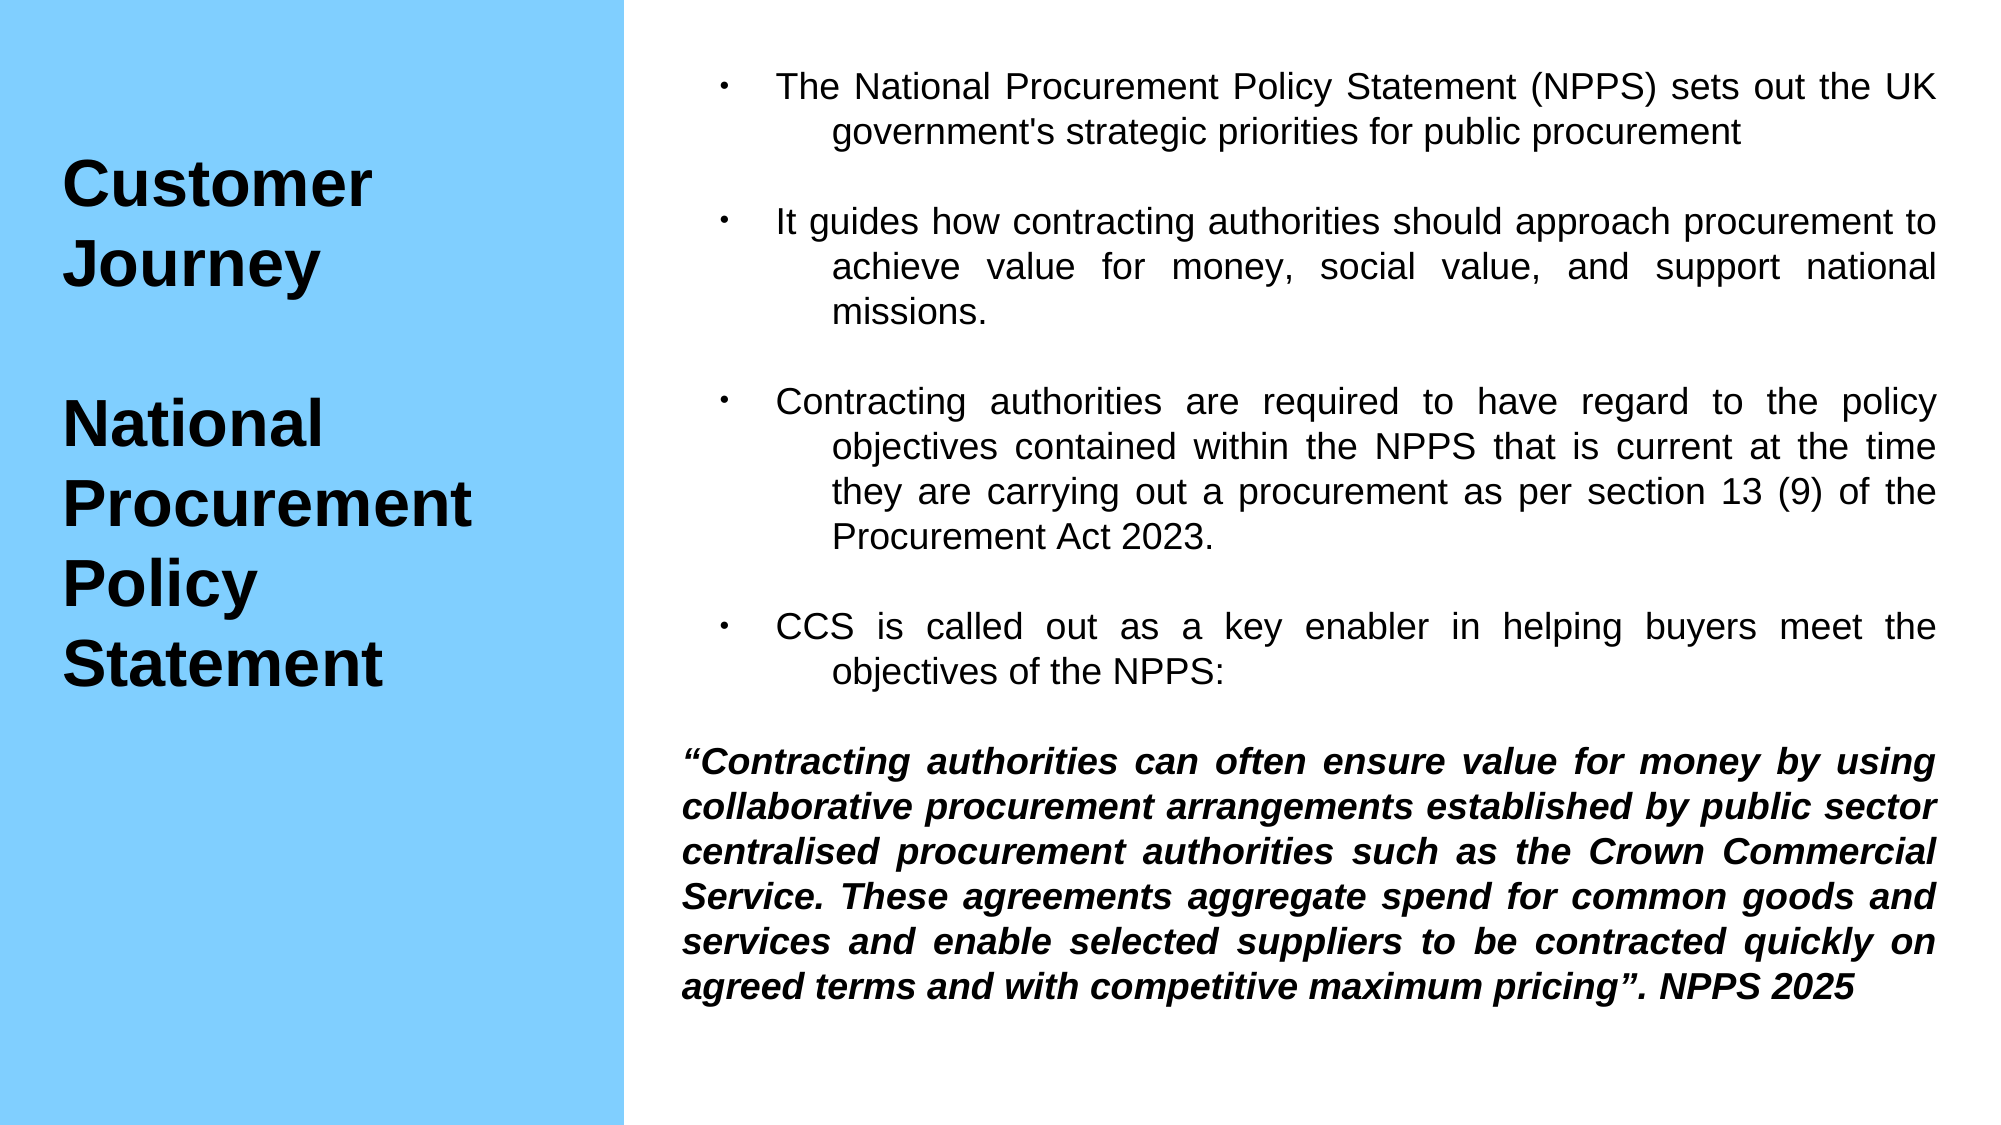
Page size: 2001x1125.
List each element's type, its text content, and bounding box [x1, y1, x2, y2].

title Customer Journey National Procurement Policy Statement [62, 139, 564, 279]
title The National Procurement Policy Statement (NPPS) sets out the UK government's strategic priorities for public procurement It guides how contracting authorities should approach procurement to achieve value for money, social value, and support national missions. Contracting authorities are required to have regard to the policy objectives contained within the NPPS that is current at the time they are carrying out a procurement as per section 13 (9) of the Procurement Act 2023. CCS is called out as a key enabler in helping buyers meet the objectives of the NPPS: “Contracting authorities can often ensure value for money by using collaborative procurement arrangements established by public sector centralised procurement authorities such as the Crown Commercial Service. These agreements aggregate spend for common goods and services and enable selected suppliers to be contracted quickly on agreed terms and with competitive maximum pricing”. NPPS 2025 [681, 61, 1938, 1069]
